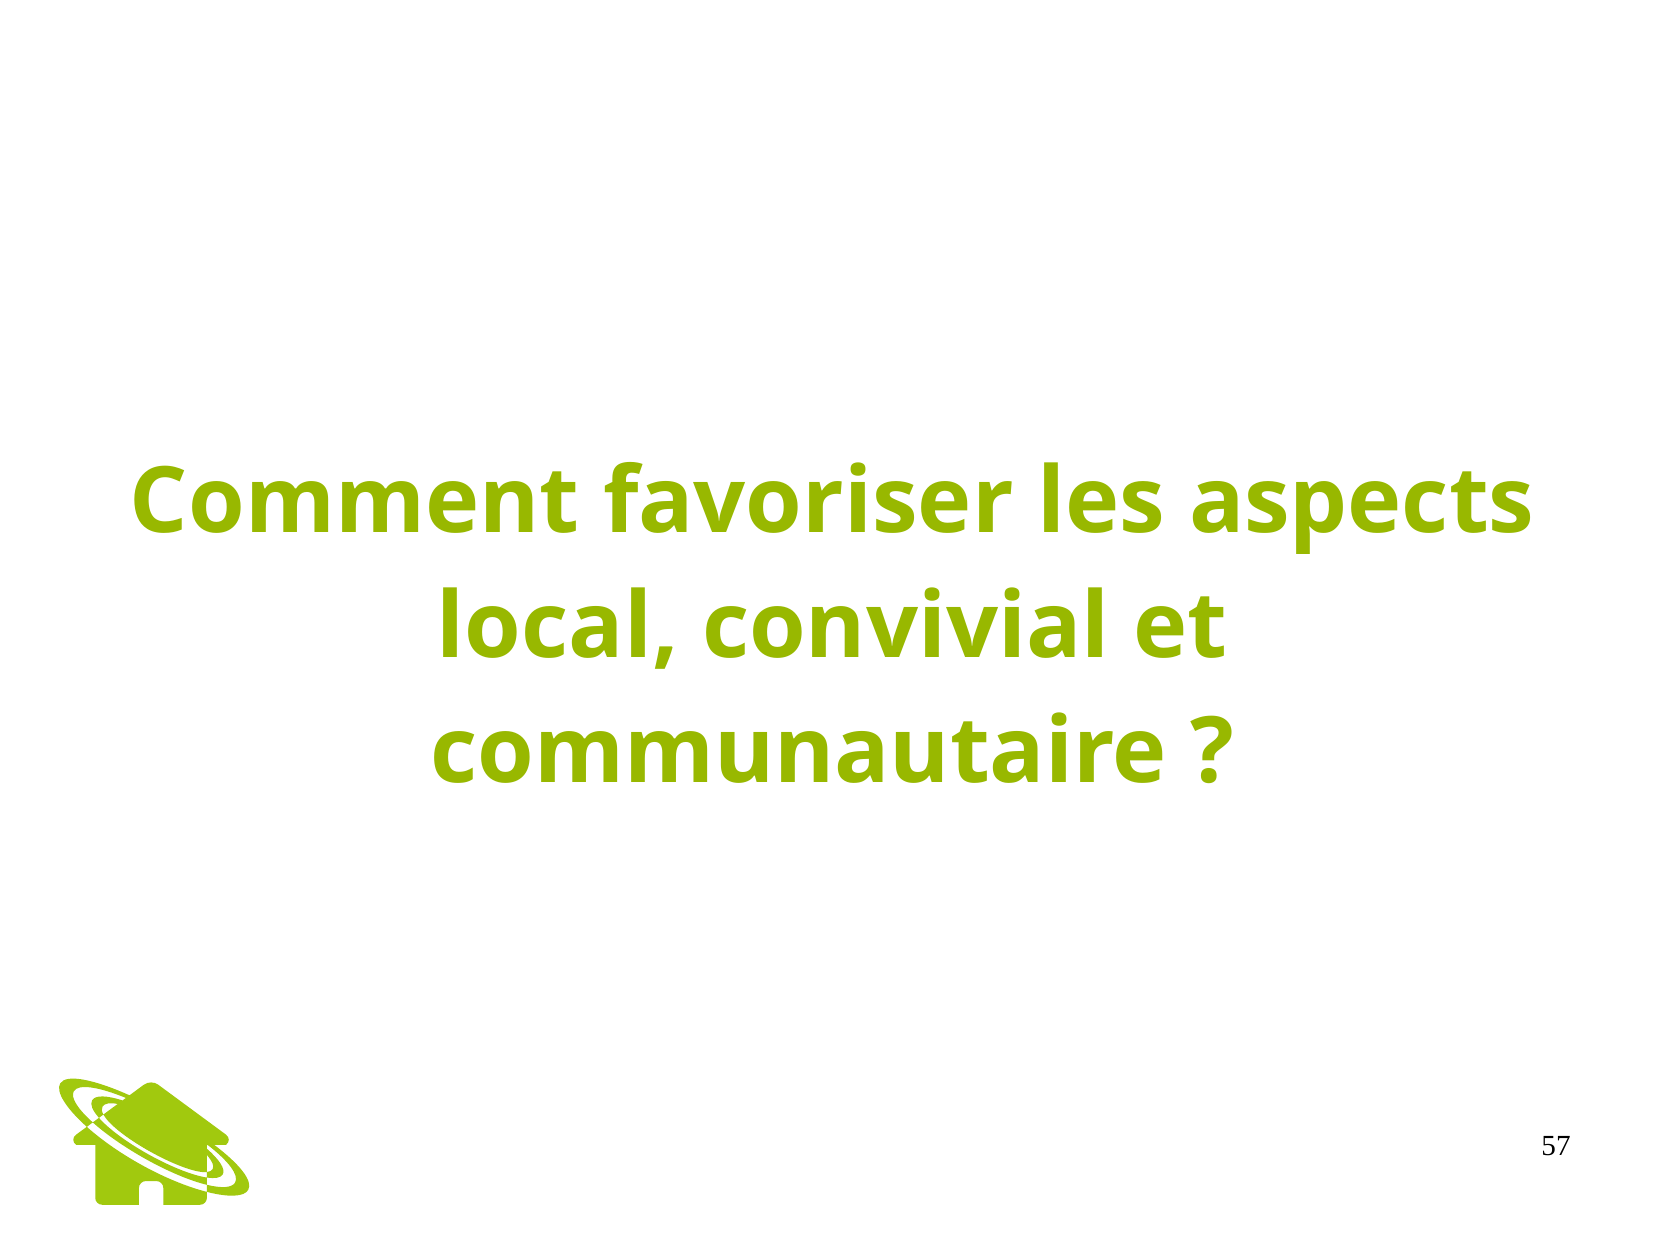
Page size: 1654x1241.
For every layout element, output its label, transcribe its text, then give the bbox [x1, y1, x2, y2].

title Comment favoriser les aspects local, convivial et communautaire ? [35, 366, 1630, 878]
